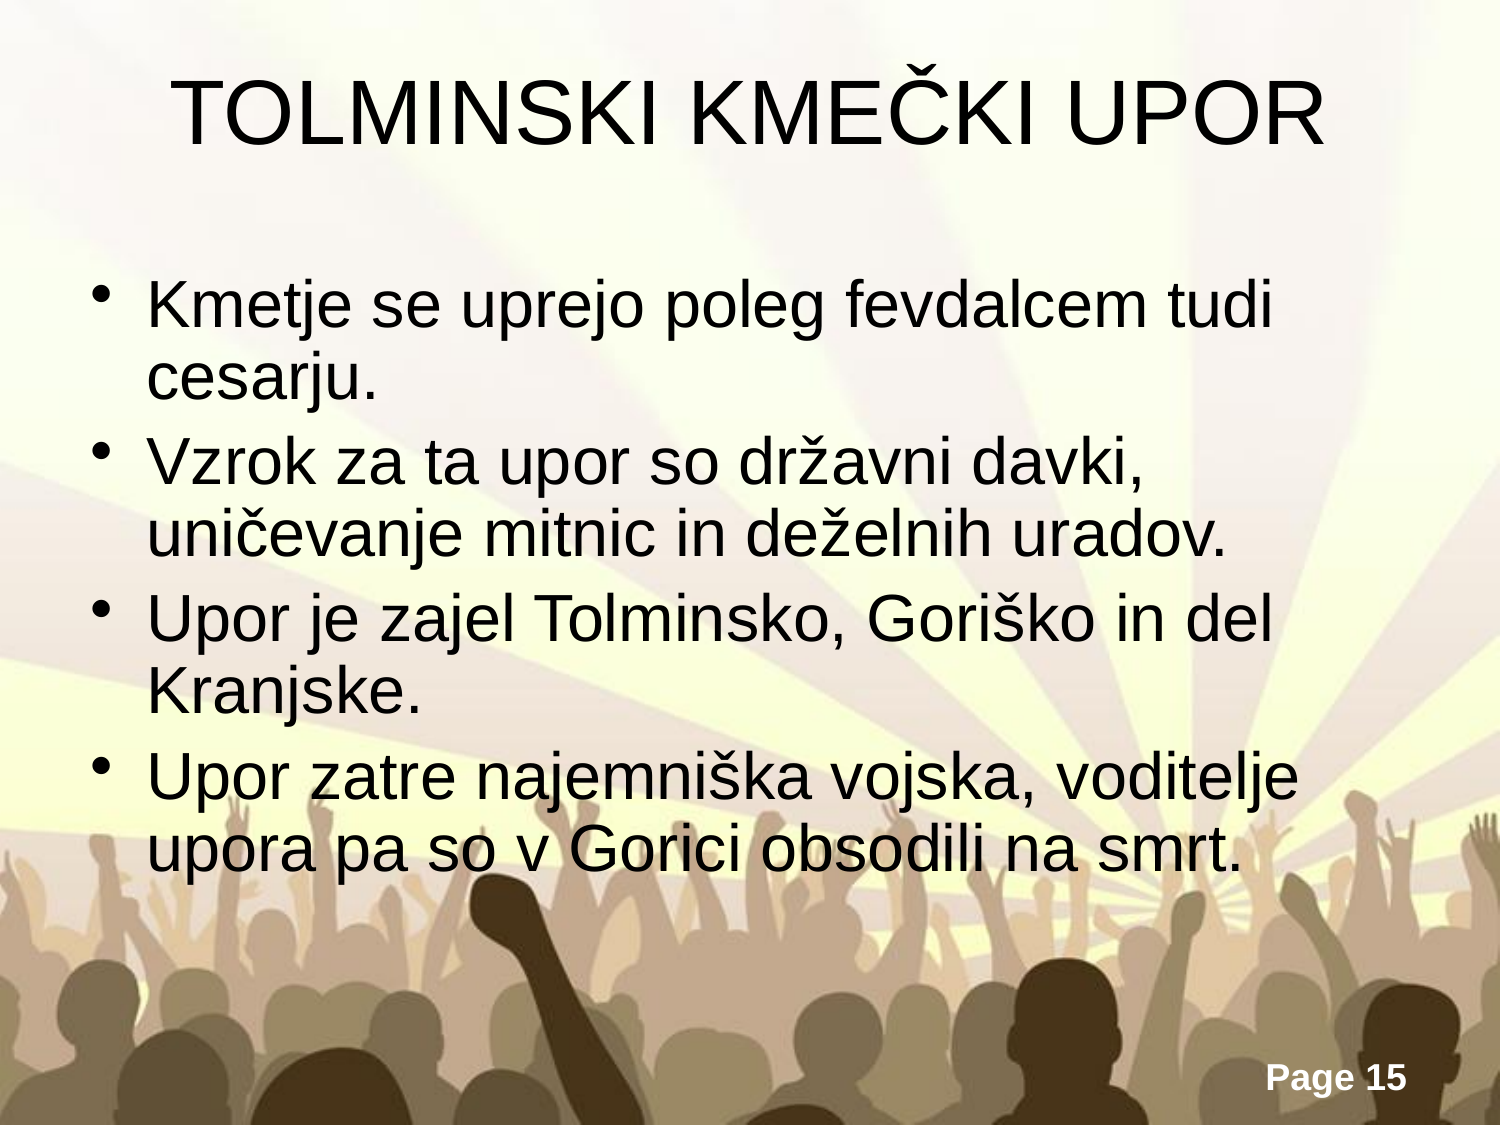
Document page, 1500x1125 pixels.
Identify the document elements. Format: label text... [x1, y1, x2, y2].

list Kmetje se uprejo poleg fevdalcem tudi cesarju. Vzrok za ta upor so državni davki, uničevanje mitnic in deželnih uradov. Upor je zajel Tolminsko, Goriško in del Kranjske. Upor zatre najemniška vojska, voditelje upora pa so v Gorici obsodili na smrt. [75, 262, 1425, 1005]
picture [0, 0, 1500, 1125]
title TOLMINSKI KMEČKI UPOR [75, 45, 1425, 233]
